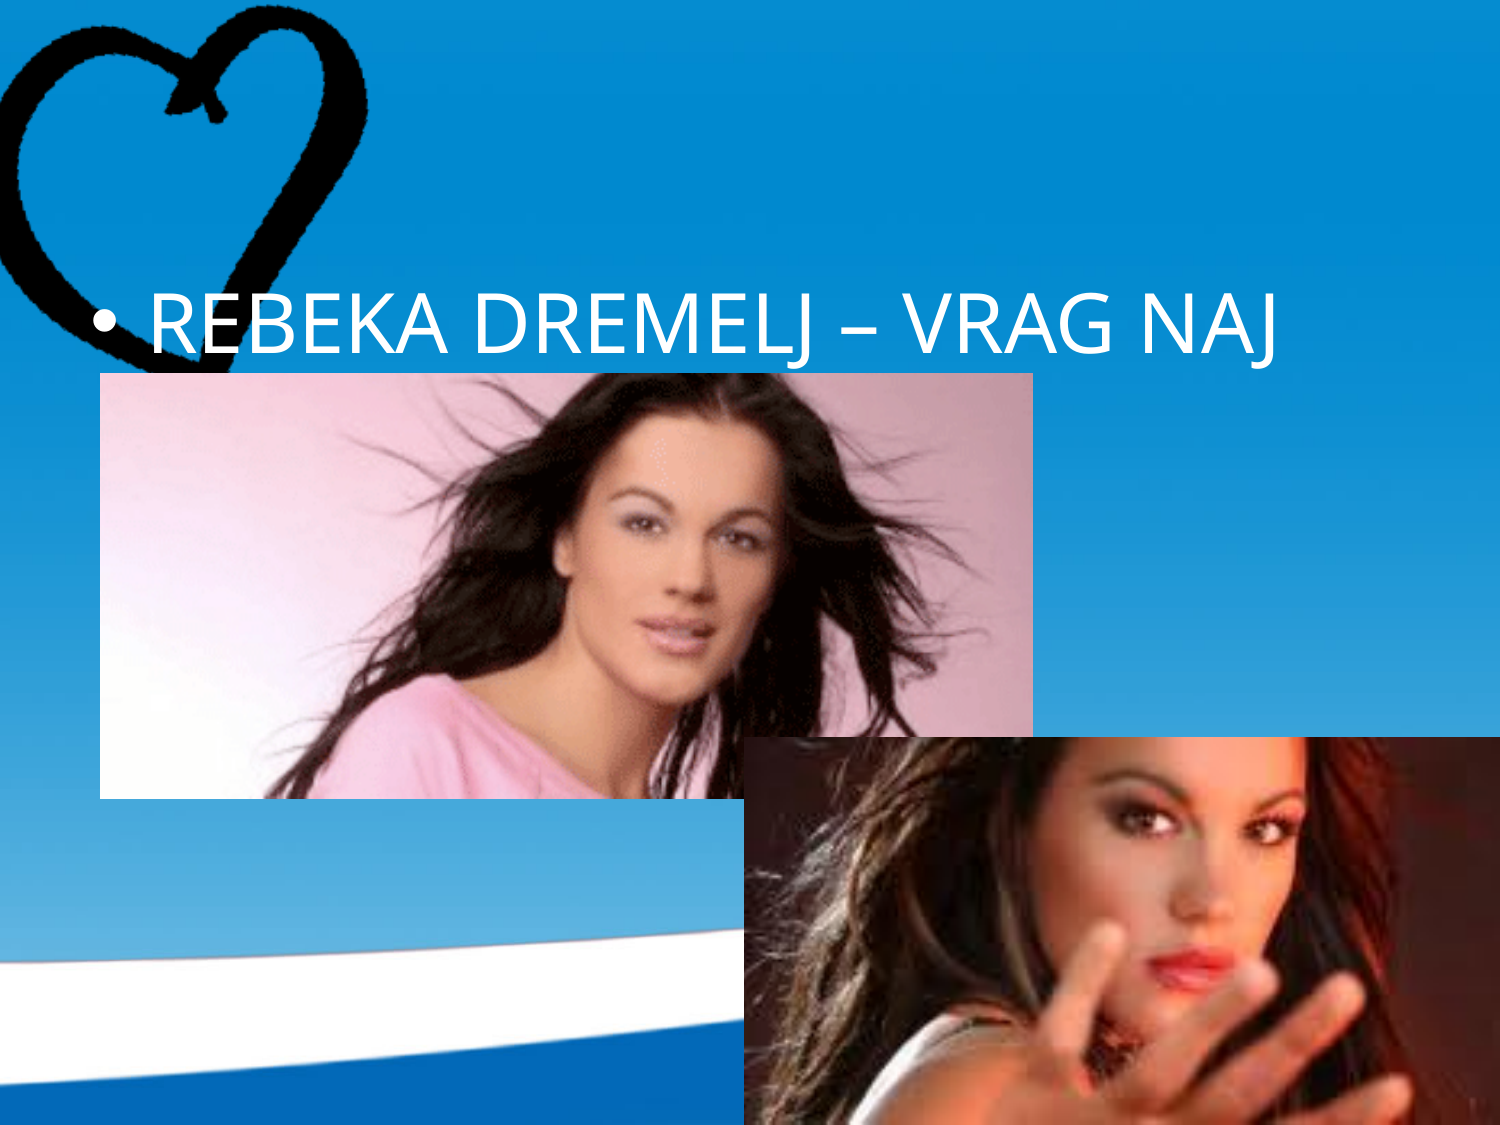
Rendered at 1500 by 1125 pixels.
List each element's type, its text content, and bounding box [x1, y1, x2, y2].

picture [0, 373, 1500, 1125]
list REBEKA DREMELJ – VRAG NAJ VZAME [75, 262, 1425, 1005]
picture [0, 7, 366, 333]
